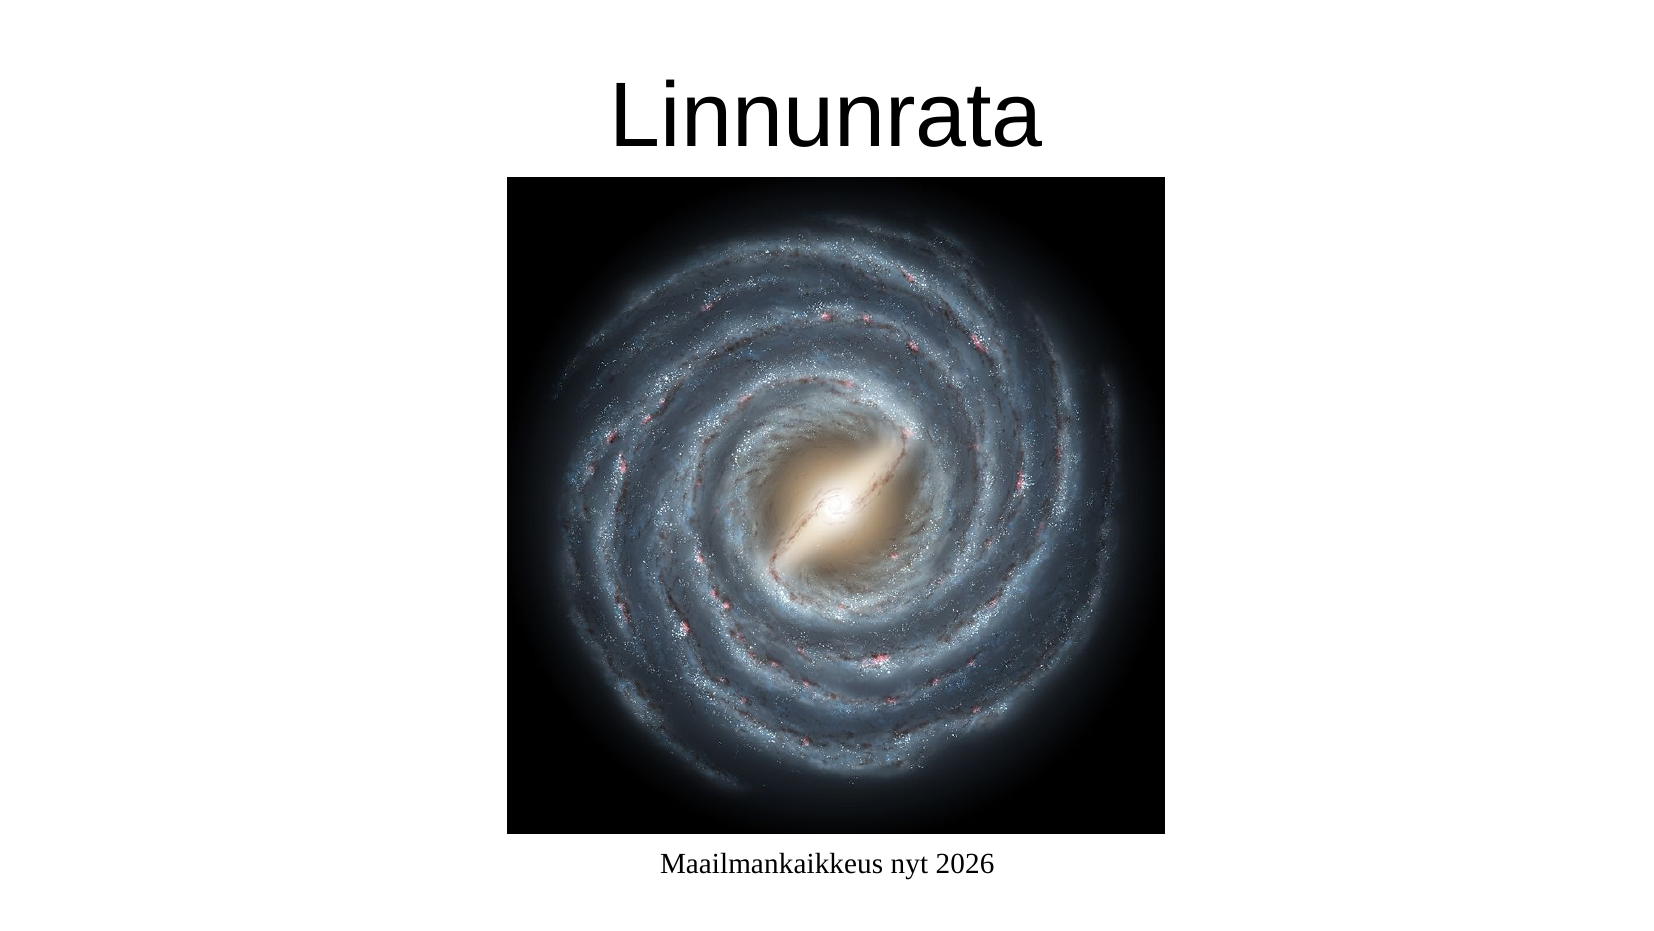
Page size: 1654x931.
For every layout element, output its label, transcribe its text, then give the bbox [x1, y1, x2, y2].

picture [507, 177, 1165, 834]
title Linnunrata [82, 37, 1571, 193]
